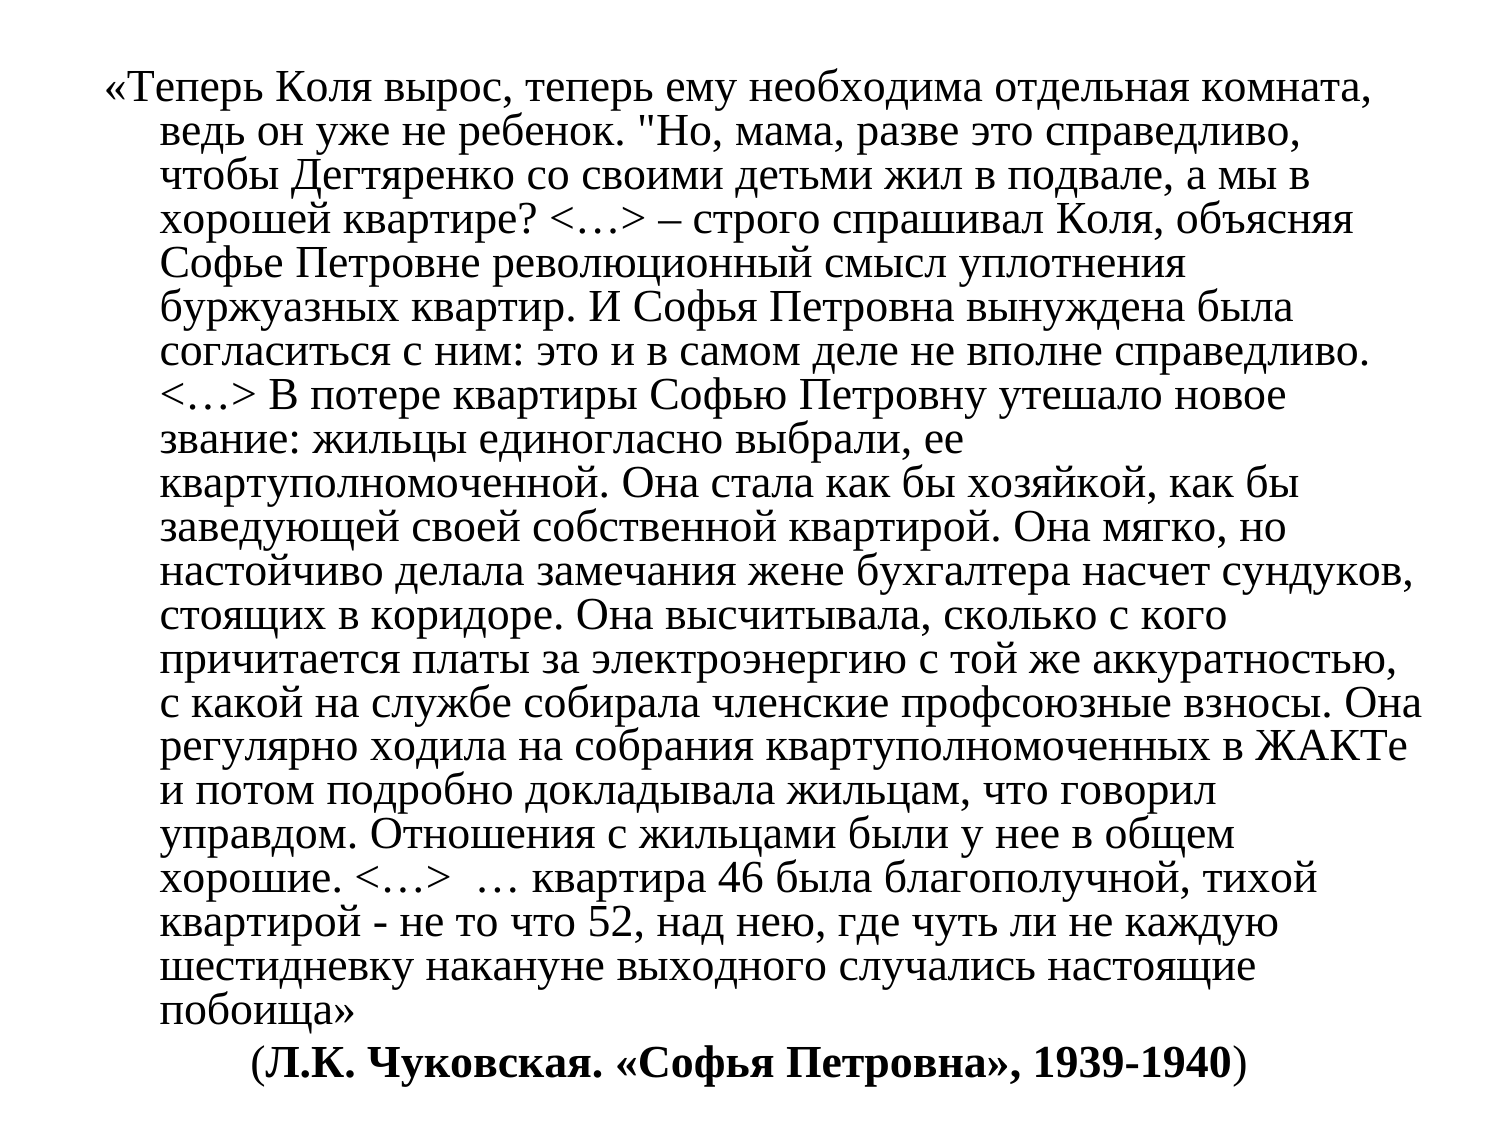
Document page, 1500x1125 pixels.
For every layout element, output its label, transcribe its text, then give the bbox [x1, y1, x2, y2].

list «Теперь Коля вырос, теперь ему необходима отдельная комната, ведь он уже не ребенок. "Но, мама, разве это справедливо, чтобы Дегтяренко со своими детьми жил в подвале, а мы в хорошей квартире? <…> – строго спрашивал Коля, объясняя Софье Петровне революционный смысл уплотнения буржуазных квартир. И Софья Петровна вынуждена была согласиться с ним: это и в самом деле не вполне справедливо. <…> В потере квартиры Софью Петровну утешало новое звание: жильцы единогласно выбрали, ее квартуполномоченной. Она стала как бы хозяйкой, как бы заведующей своей собственной квартирой. Она мягко, но настойчиво делала замечания жене бухгалтера насчет сундуков, стоящих в коридоре. Она высчитывала, сколько с кого причитается платы за электроэнергию с той же аккуратностью, с какой на службе собирала членские профсоюзные взносы. Она регулярно ходила на собрания квартуполномоченных в ЖАКТе и потом подробно докладывала жильцам, что говорил управдом. Отношения с жильцами были у нее в общем хорошие. <…> … квартира 46 была благополучной, тихой квартирой - не то что 52, над нею, где чуть ли не каждую шестидневку накануне выходного случались настоящие побоища» (Л.К. Чуковская. «Софья Петровна», 1939-1940) [88, 59, 1439, 1095]
